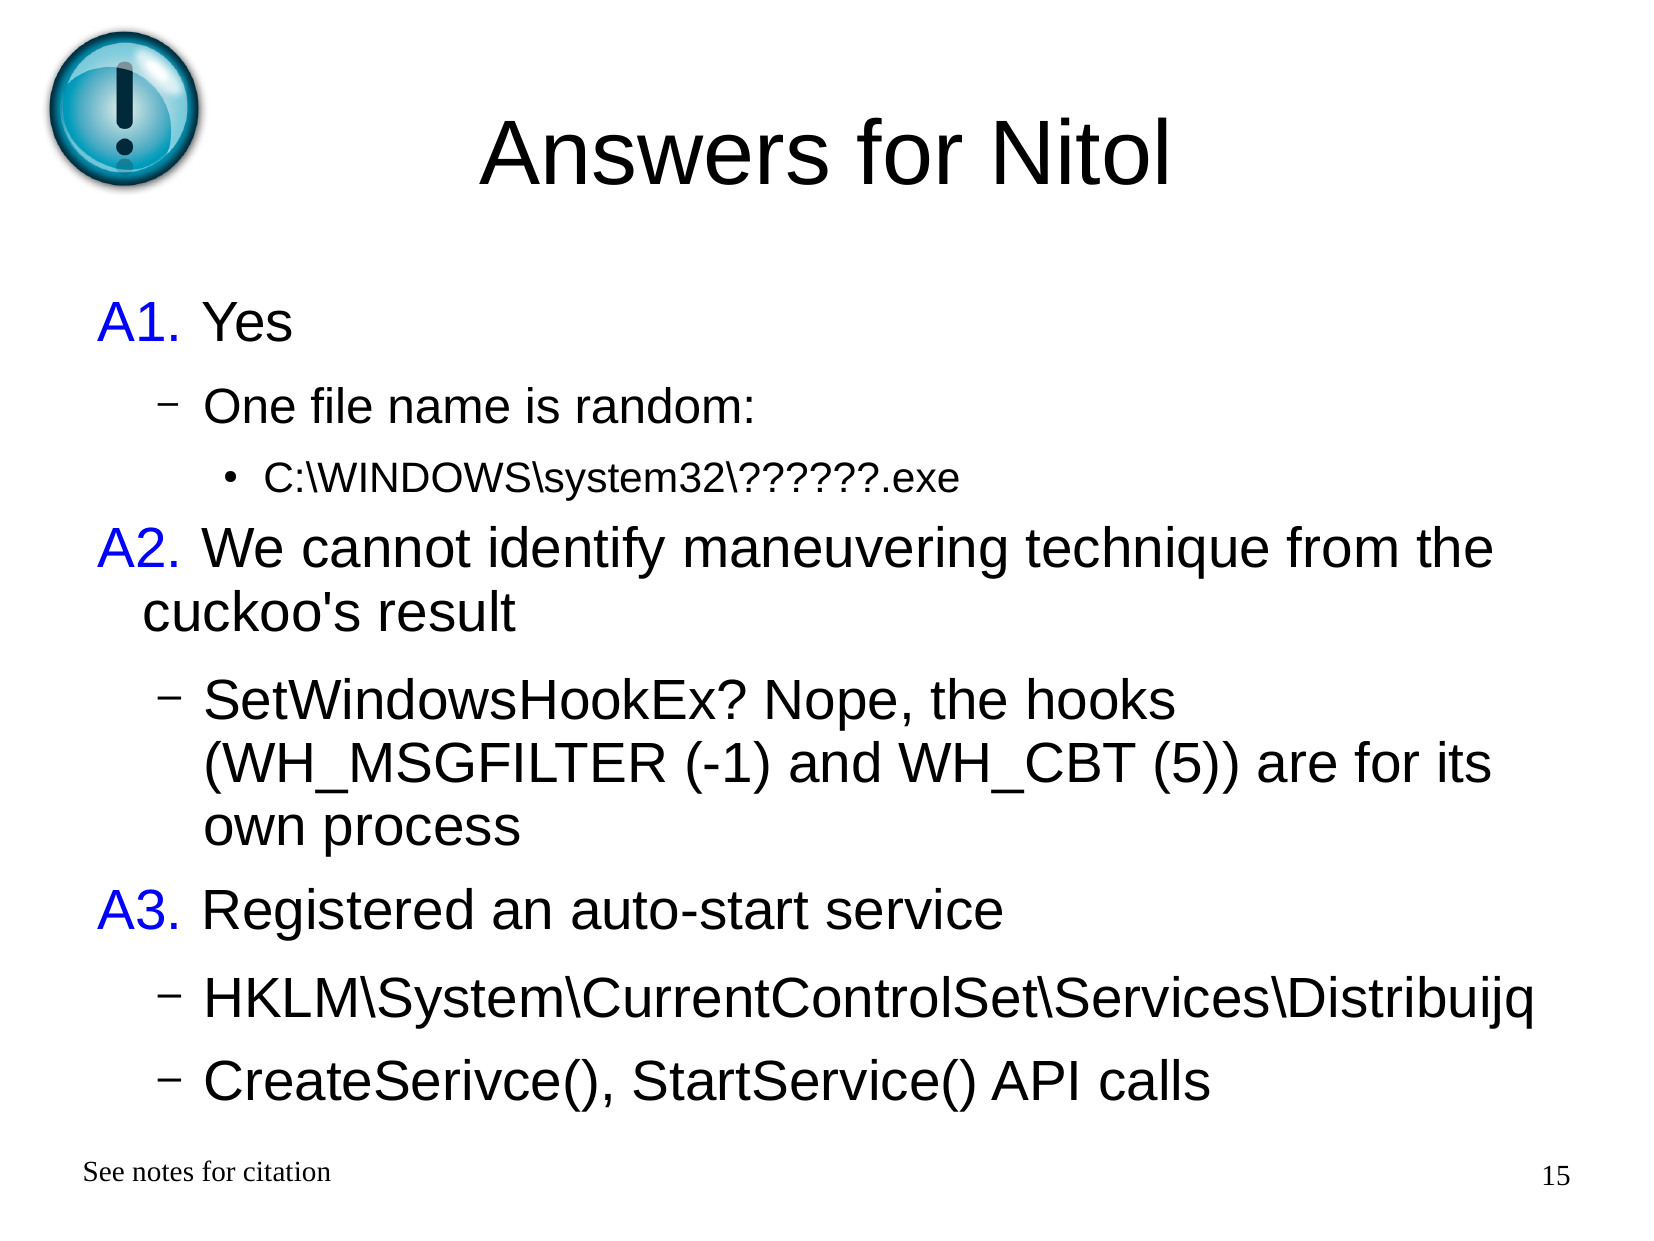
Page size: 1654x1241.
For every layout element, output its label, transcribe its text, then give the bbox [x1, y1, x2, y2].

picture [38, 23, 210, 195]
title Answers for Nitol [82, 49, 1571, 257]
list Yes One file name is random: C:\WINDOWS\system32\??????.exe We cannot identify maneuvering technique from the cuckoo's result SetWindowsHookEx? Nope, the hooks (WH_MSGFILTER (-1) and WH_CBT (5)) are for its own process Registered an auto-start service HKLM\System\CurrentControlSet\Services\Distribuijq CreateSerivce(), StartService() API calls [82, 290, 1576, 1126]
